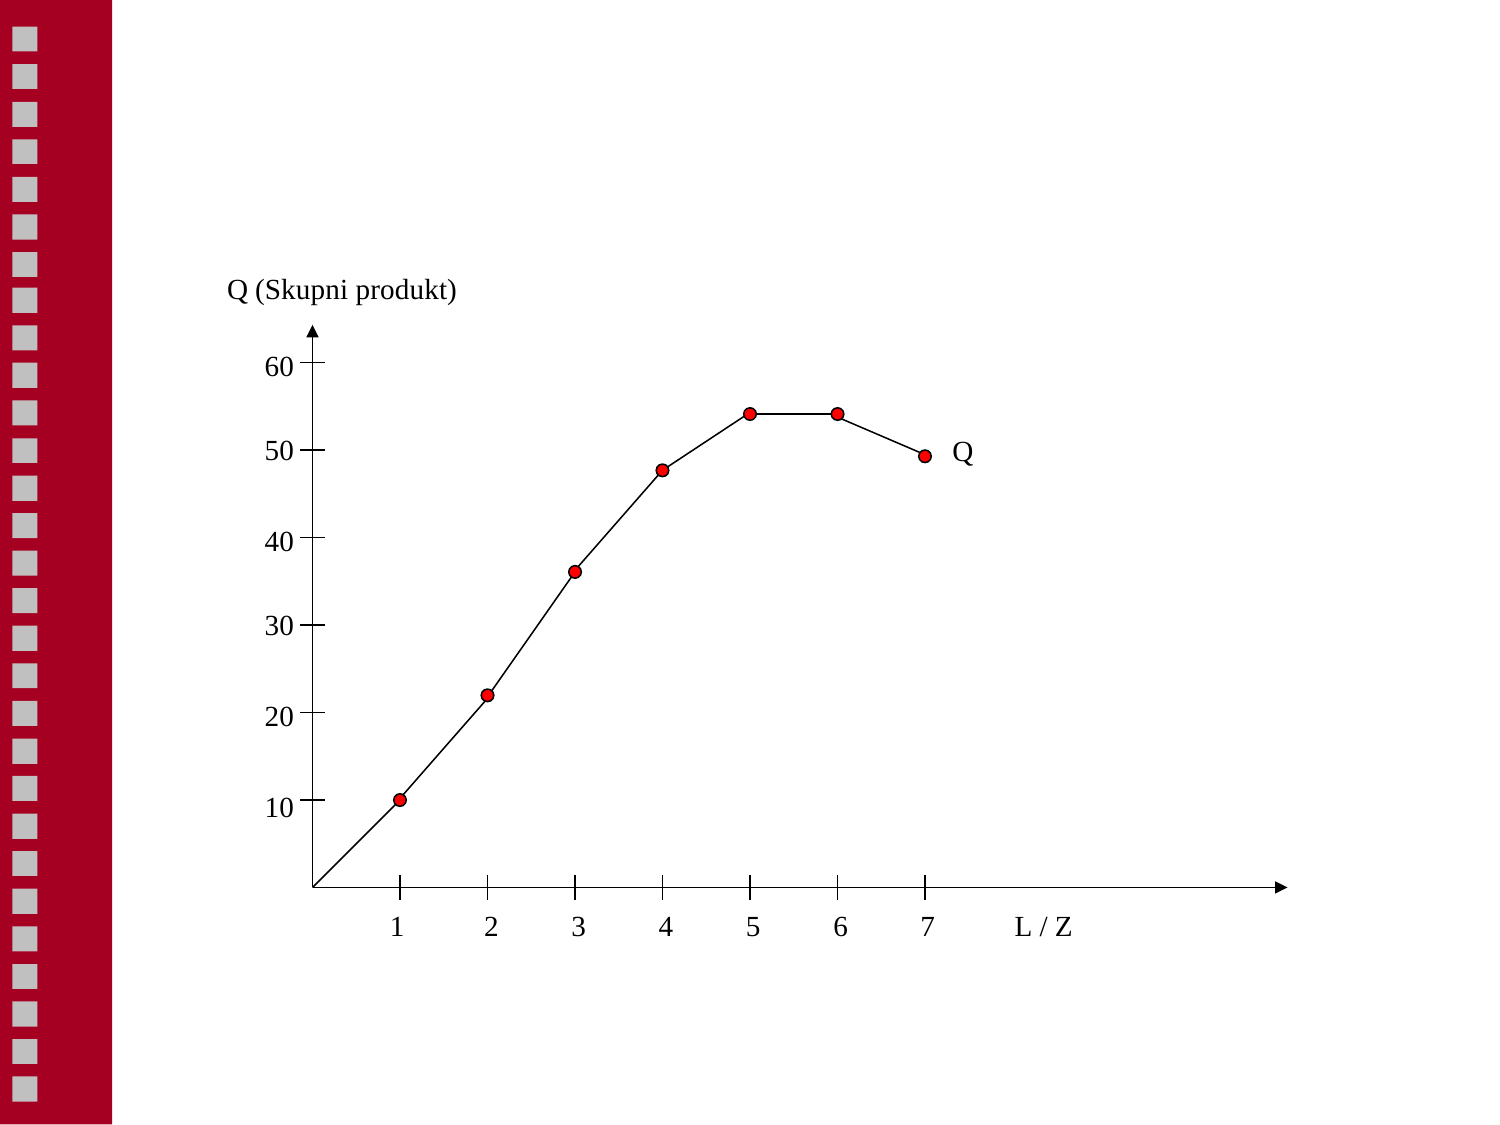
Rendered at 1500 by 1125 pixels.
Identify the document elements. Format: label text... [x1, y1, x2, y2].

text_box [918, 450, 932, 463]
text_box [568, 565, 582, 579]
text_box 60 50 40 30 20 10 [249, 340, 313, 831]
text_box [743, 407, 757, 421]
text_box Q [937, 424, 988, 476]
text_box 1 2 3 4 5 6 7 [374, 899, 1000, 951]
text_box [831, 407, 844, 421]
text_box Q (Skupni produkt) [212, 262, 488, 313]
text_box [393, 793, 407, 807]
text_box L / Z [1000, 899, 1276, 951]
text_box [656, 464, 669, 477]
text_box [481, 689, 494, 702]
